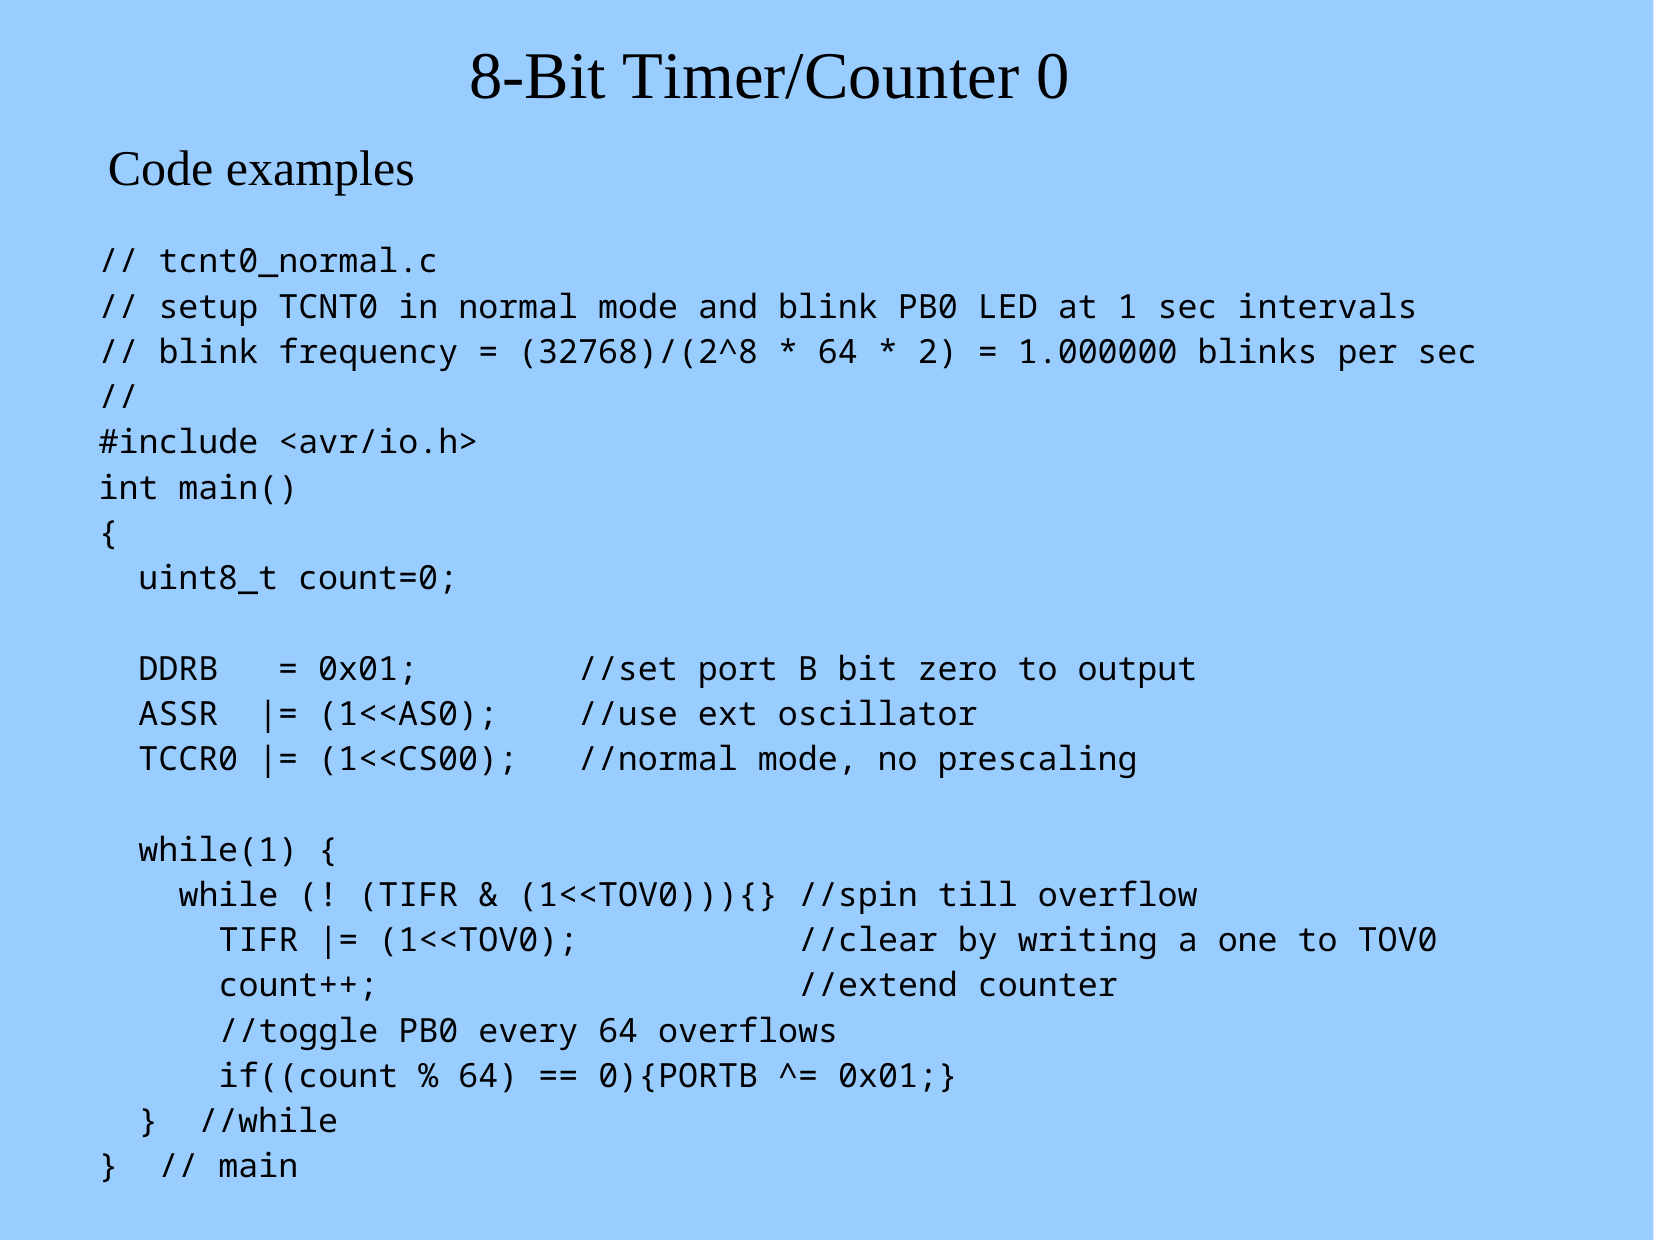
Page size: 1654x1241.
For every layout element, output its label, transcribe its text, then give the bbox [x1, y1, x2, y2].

text_box Code examples [107, 140, 415, 197]
text_box // tcnt0_normal.c // setup TCNT0 in normal mode and blink PB0 LED at 1 sec intervals // blink frequency = (32768)/(2^8 * 64 * 2) = 1.000000 blinks per sec // #include <avr/io.h> int main() { uint8_t count=0; DDRB = 0x01; //set port B bit zero to output ASSR |= (1<<AS0); //use ext oscillator TCCR0 |= (1<<CS00); //normal mode, no prescaling while(1) { while (! (TIFR & (1<<TOV0))){} //spin till overflow TIFR |= (1<<TOV0); //clear by writing a one to TOV0 count++; //extend counter //toggle PB0 every 64 overflows if((count % 64) == 0){PORTB ^= 0x01;} } //while } // main [98, 237, 1561, 1090]
text_box [75, 212, 1549, 379]
text_box 8-Bit Timer/Counter 0 [470, 38, 1070, 113]
